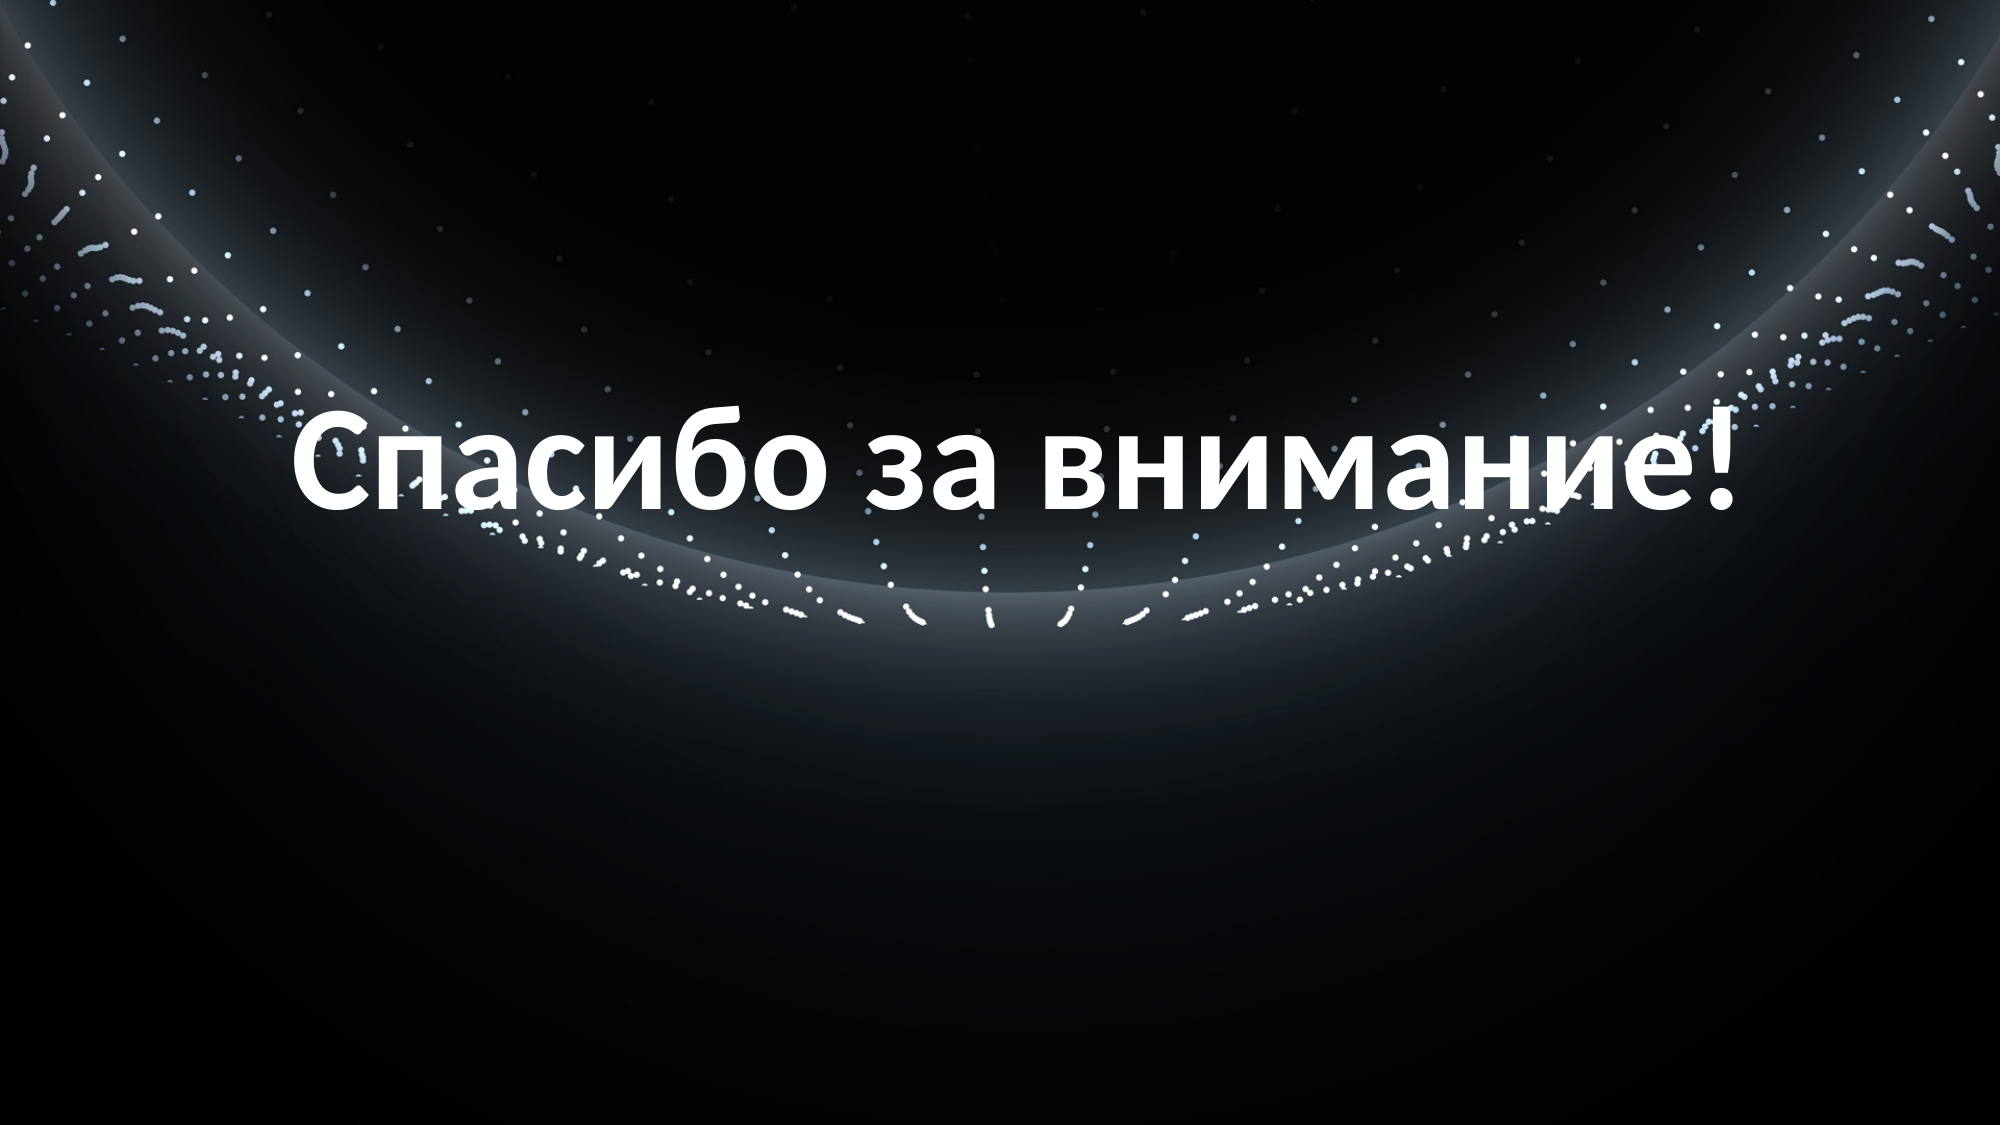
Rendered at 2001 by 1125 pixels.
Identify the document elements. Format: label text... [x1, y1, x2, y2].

picture [0, 0, 2000, 1125]
text_box Спасибо за внимание! [180, 352, 1860, 547]
